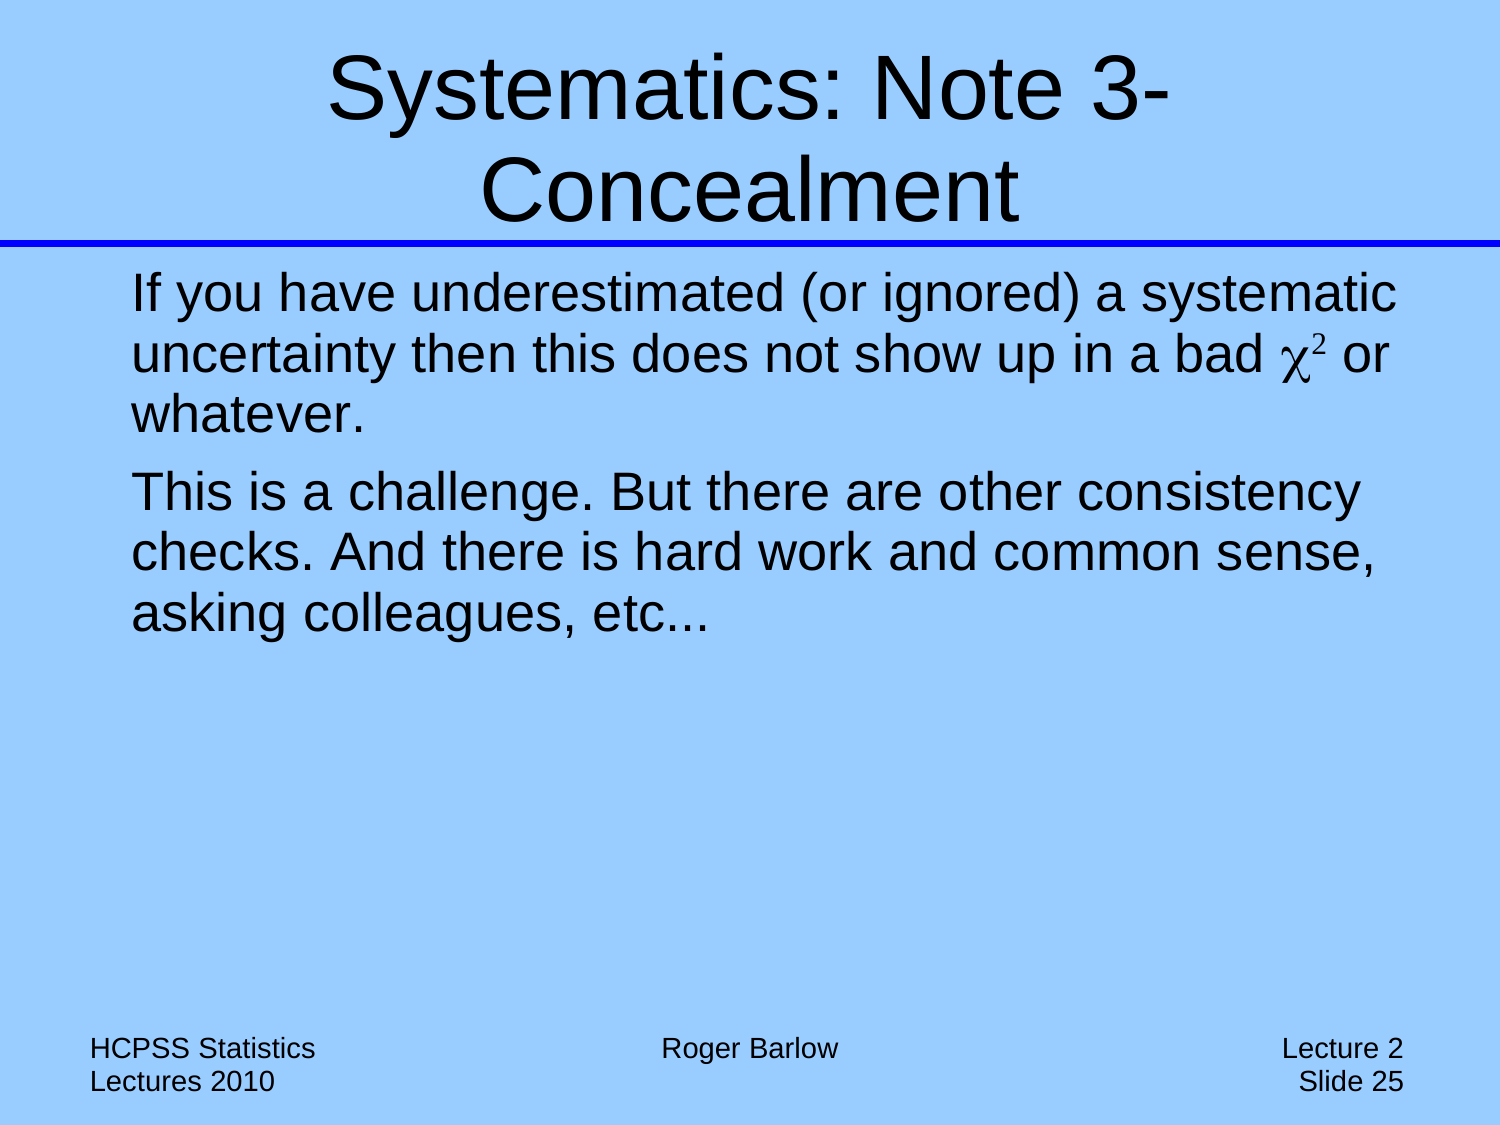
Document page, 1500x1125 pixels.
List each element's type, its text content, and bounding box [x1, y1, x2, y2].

list If you have underestimated (or ignored) a systematic uncertainty then this does not show up in a bad 2 or whatever. This is a challenge. But there are other consistency checks. And there is hard work and common sense, asking colleagues, etc... [75, 262, 1418, 991]
title Systematics: Note 3- Concealment [75, 36, 1426, 242]
